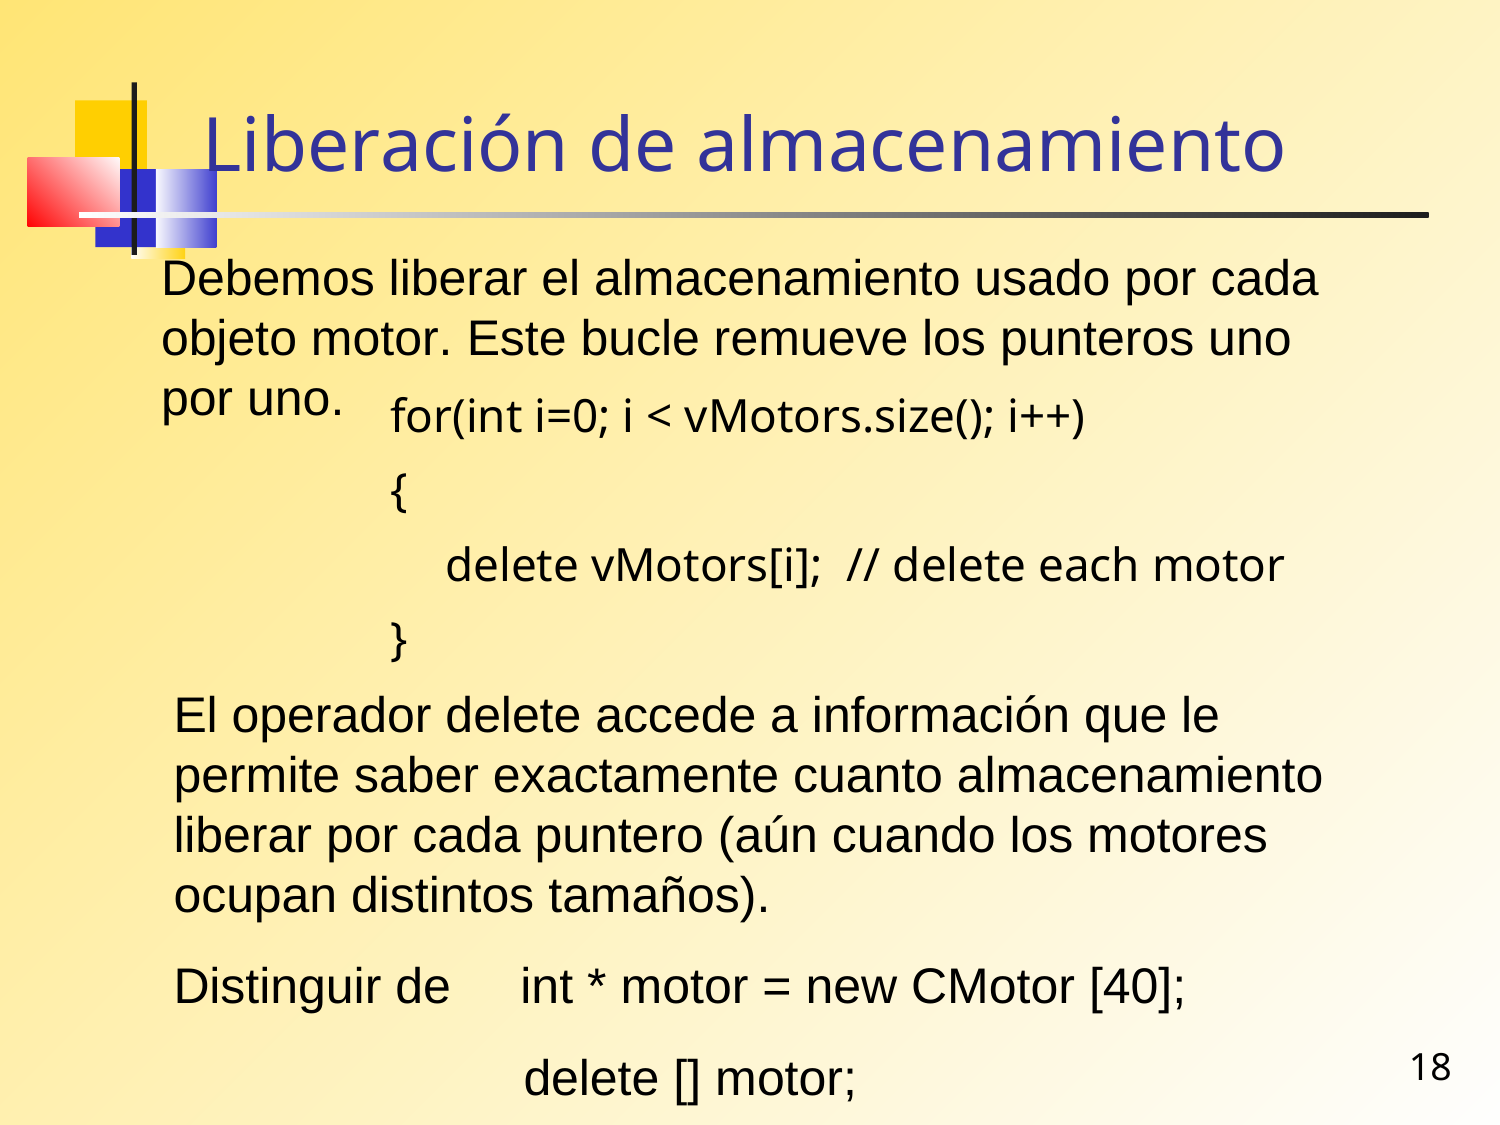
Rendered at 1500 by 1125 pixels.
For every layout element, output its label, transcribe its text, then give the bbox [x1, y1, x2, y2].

title Liberación de almacenamiento [187, 37, 1466, 201]
list for(int i=0; i < vMotors.size(); i++)‏ { delete vMotors[i]; // delete each motor } [375, 375, 1351, 714]
text_box Debemos liberar el almacenamiento usado por cada objeto motor. Este bucle remueve los punteros uno por uno. [137, 237, 1375, 433]
text_box El operador delete accede a información que le permite saber exactamente cuanto almacenamiento liberar por cada puntero (aún cuando los motores ocupan distintos tamaños). Distinguir de int * motor = new CMotor [40]; delete [] motor; [149, 674, 1388, 1113]
